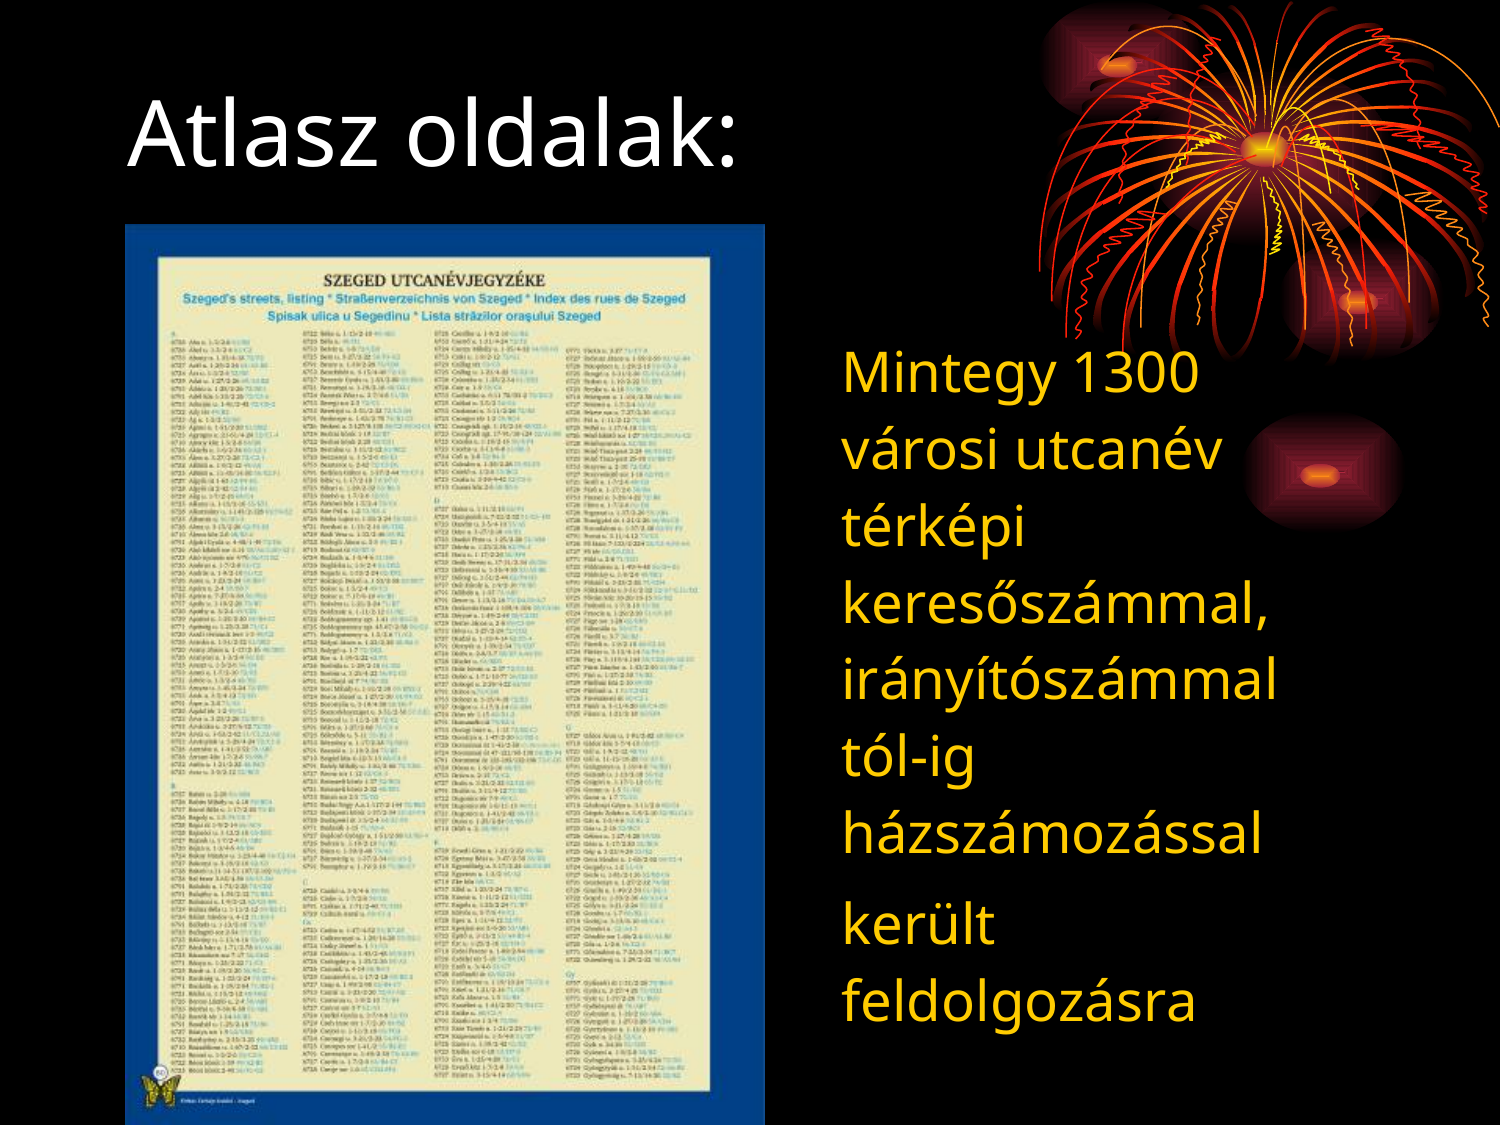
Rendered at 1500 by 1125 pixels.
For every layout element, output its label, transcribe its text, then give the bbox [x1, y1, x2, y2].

title Atlasz oldalak: [112, 37, 1388, 225]
picture [125, 224, 765, 1125]
list Mintegy 1300 városi utcanév térképi keresőszámmal, irányítószámmal tól-ig házszámozással került feldolgozásra [826, 324, 1388, 1070]
